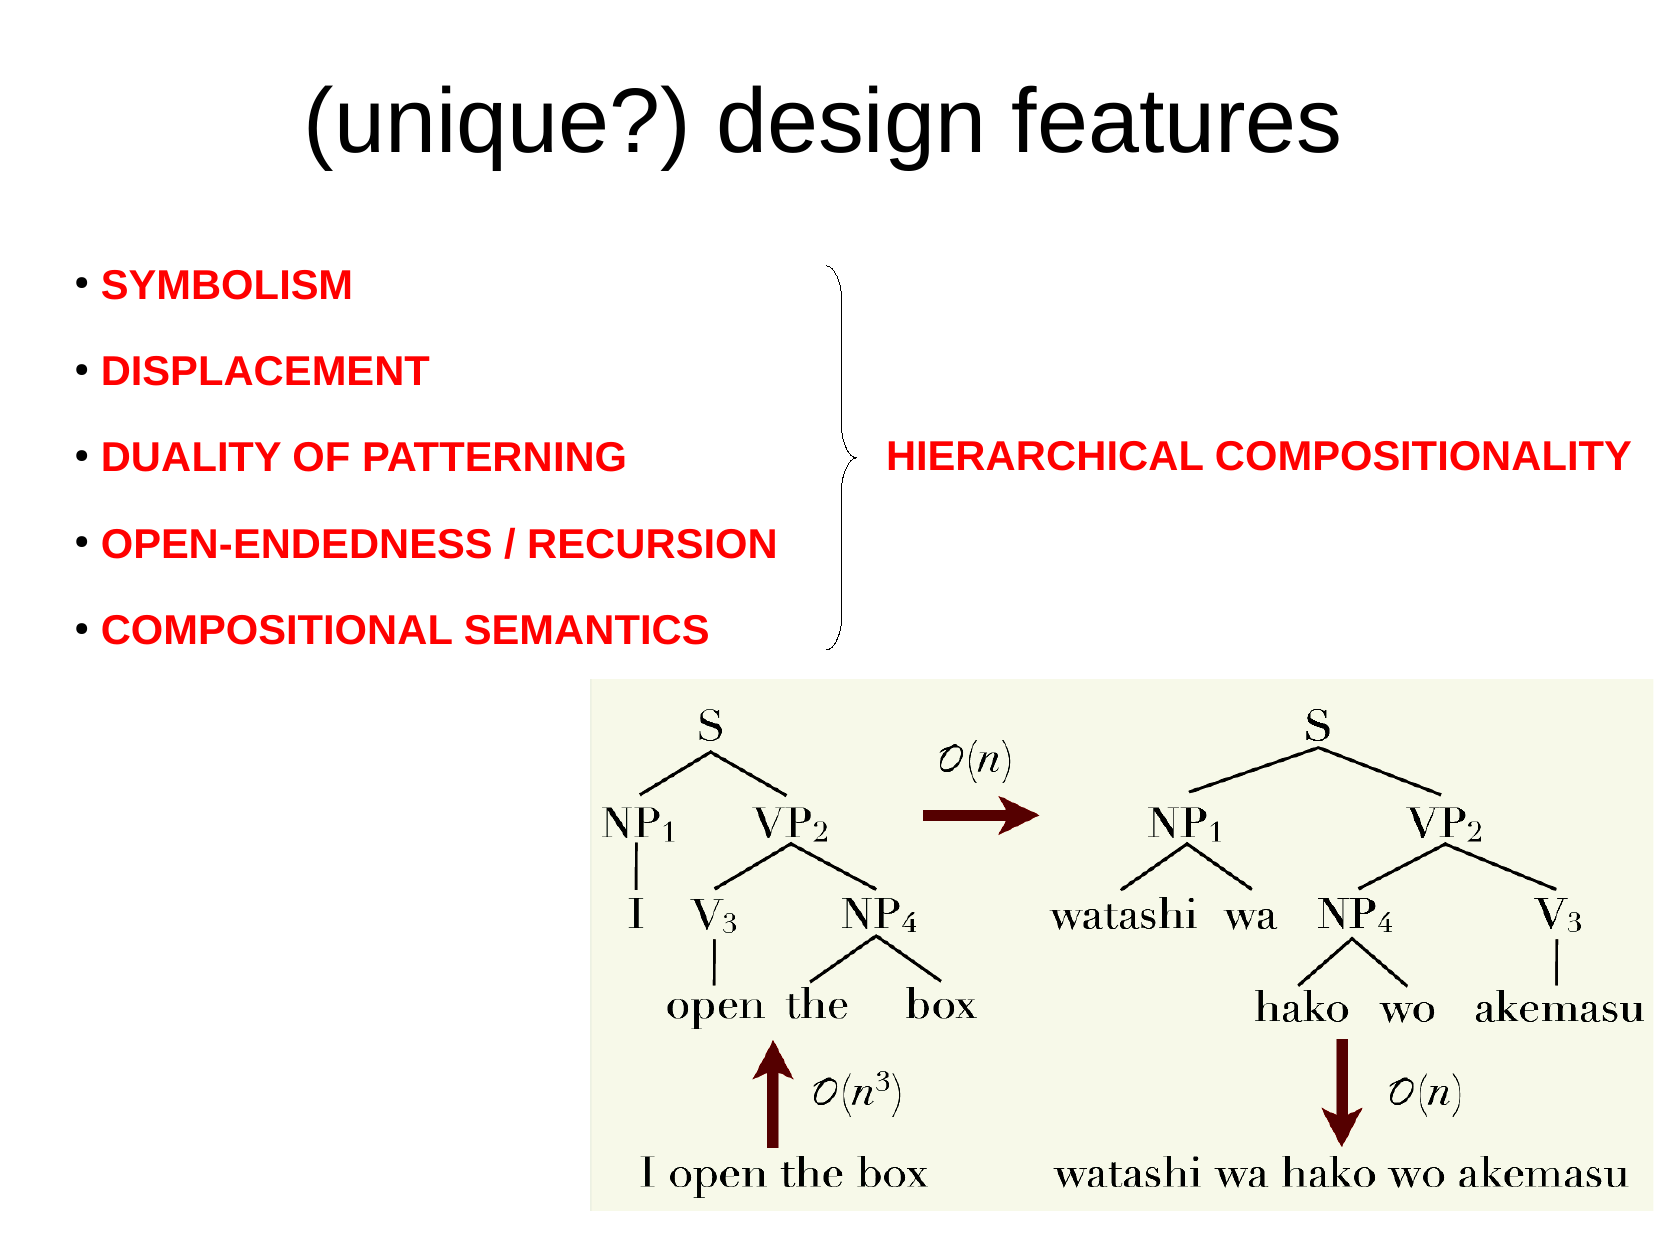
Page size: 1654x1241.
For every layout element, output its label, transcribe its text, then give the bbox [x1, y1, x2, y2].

title (unique?) design features [117, 20, 1531, 228]
text_box SYMBOLISM DISPLACEMENT DUALITY OF PATTERNING OPEN-ENDEDNESS / RECURSION COMPOSITIONAL SEMANTICS [74, 264, 1586, 693]
picture [590, 679, 1654, 1211]
text_box HIERARCHICAL COMPOSITIONALITY [856, 428, 1654, 490]
